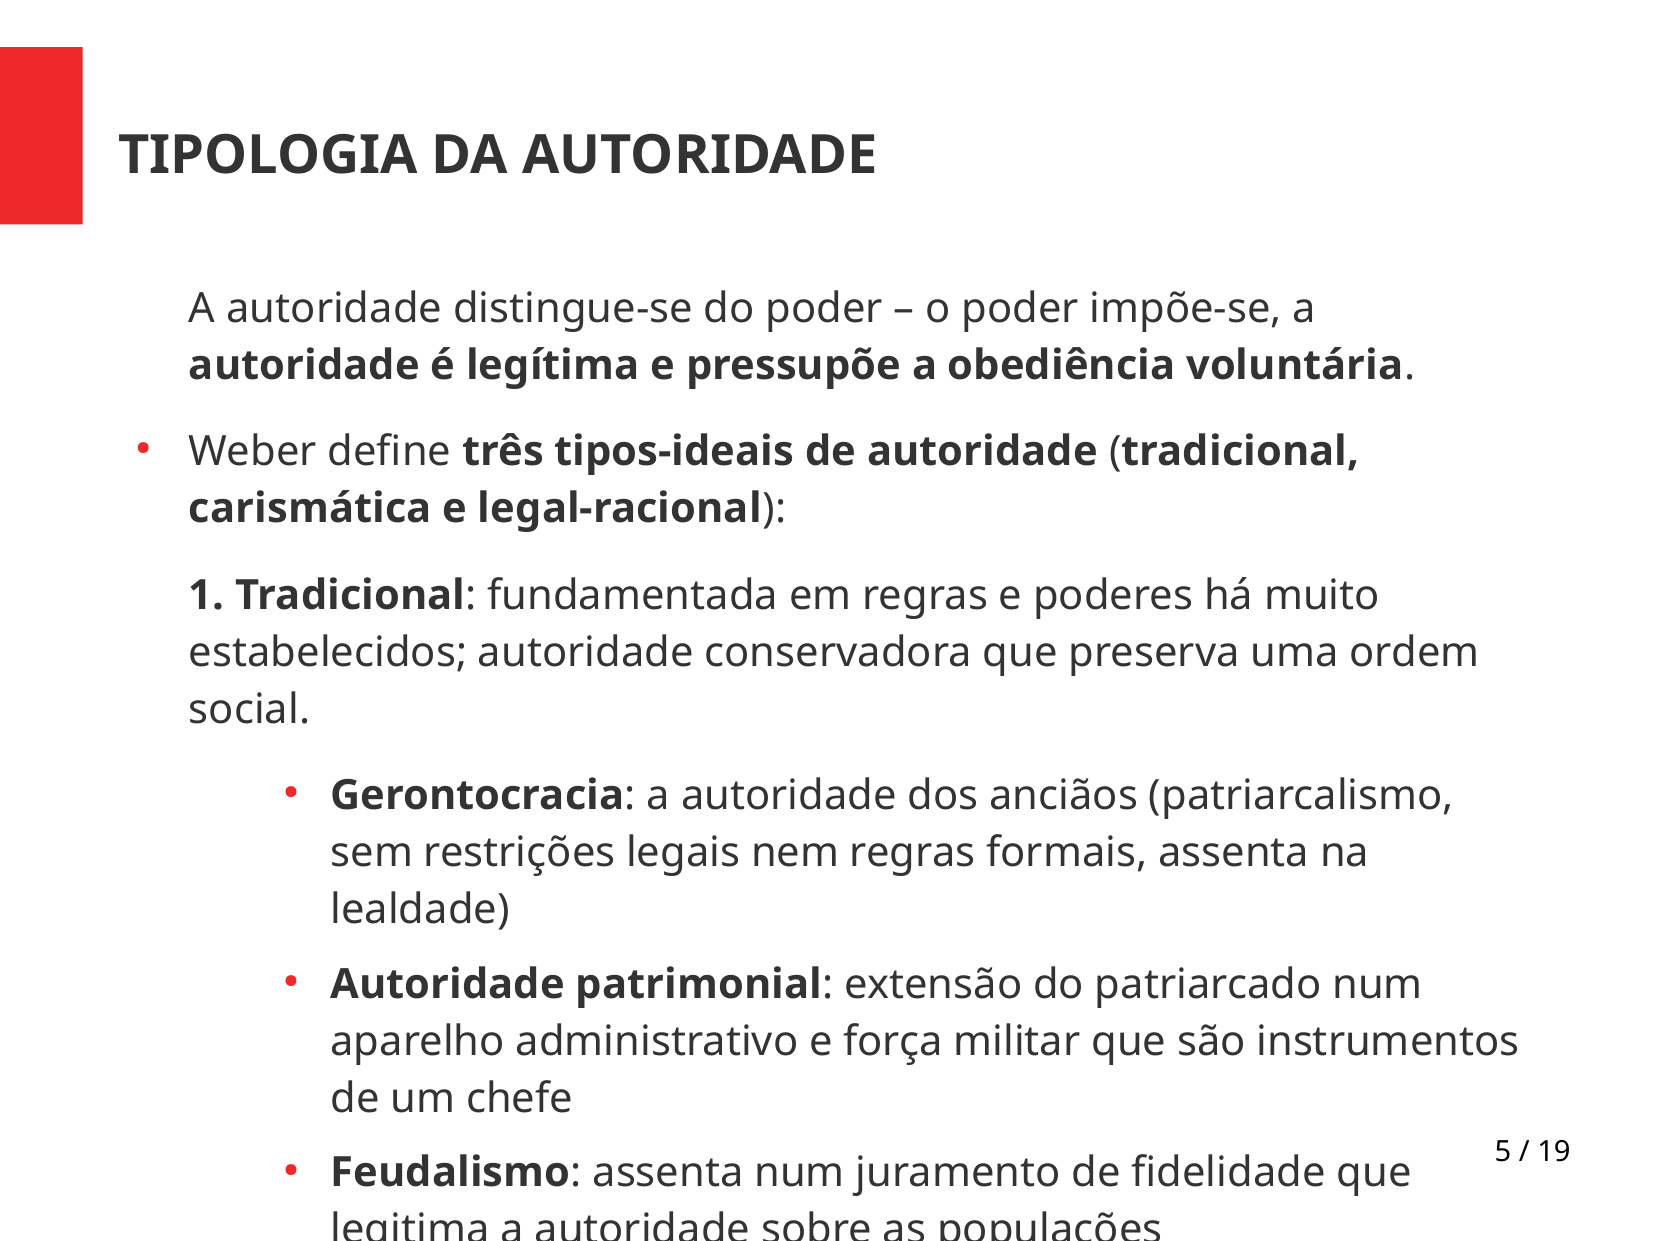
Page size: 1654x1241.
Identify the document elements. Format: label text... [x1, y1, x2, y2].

title TIPOLOGIA DA AUTORIDADE [118, 49, 1571, 257]
list A autoridade distingue-se do poder – o poder impõe-se, a autoridade é legítima e pressupõe a obediência voluntária. Weber define três tipos-ideais de autoridade (tradicional, carismática e legal-racional): 1. Tradicional: fundamentada em regras e poderes há muito estabelecidos; autoridade conservadora que preserva uma ordem social. Gerontocracia: a autoridade dos anciãos (patriarcalismo, sem restrições legais nem regras formais, assenta na lealdade) Autoridade patrimonial: extensão do patriarcado num aparelho administrativo e força militar que são instrumentos de um chefe Feudalismo: assenta num juramento de fidelidade que legitima a autoridade sobre as populações [118, 277, 1536, 997]
